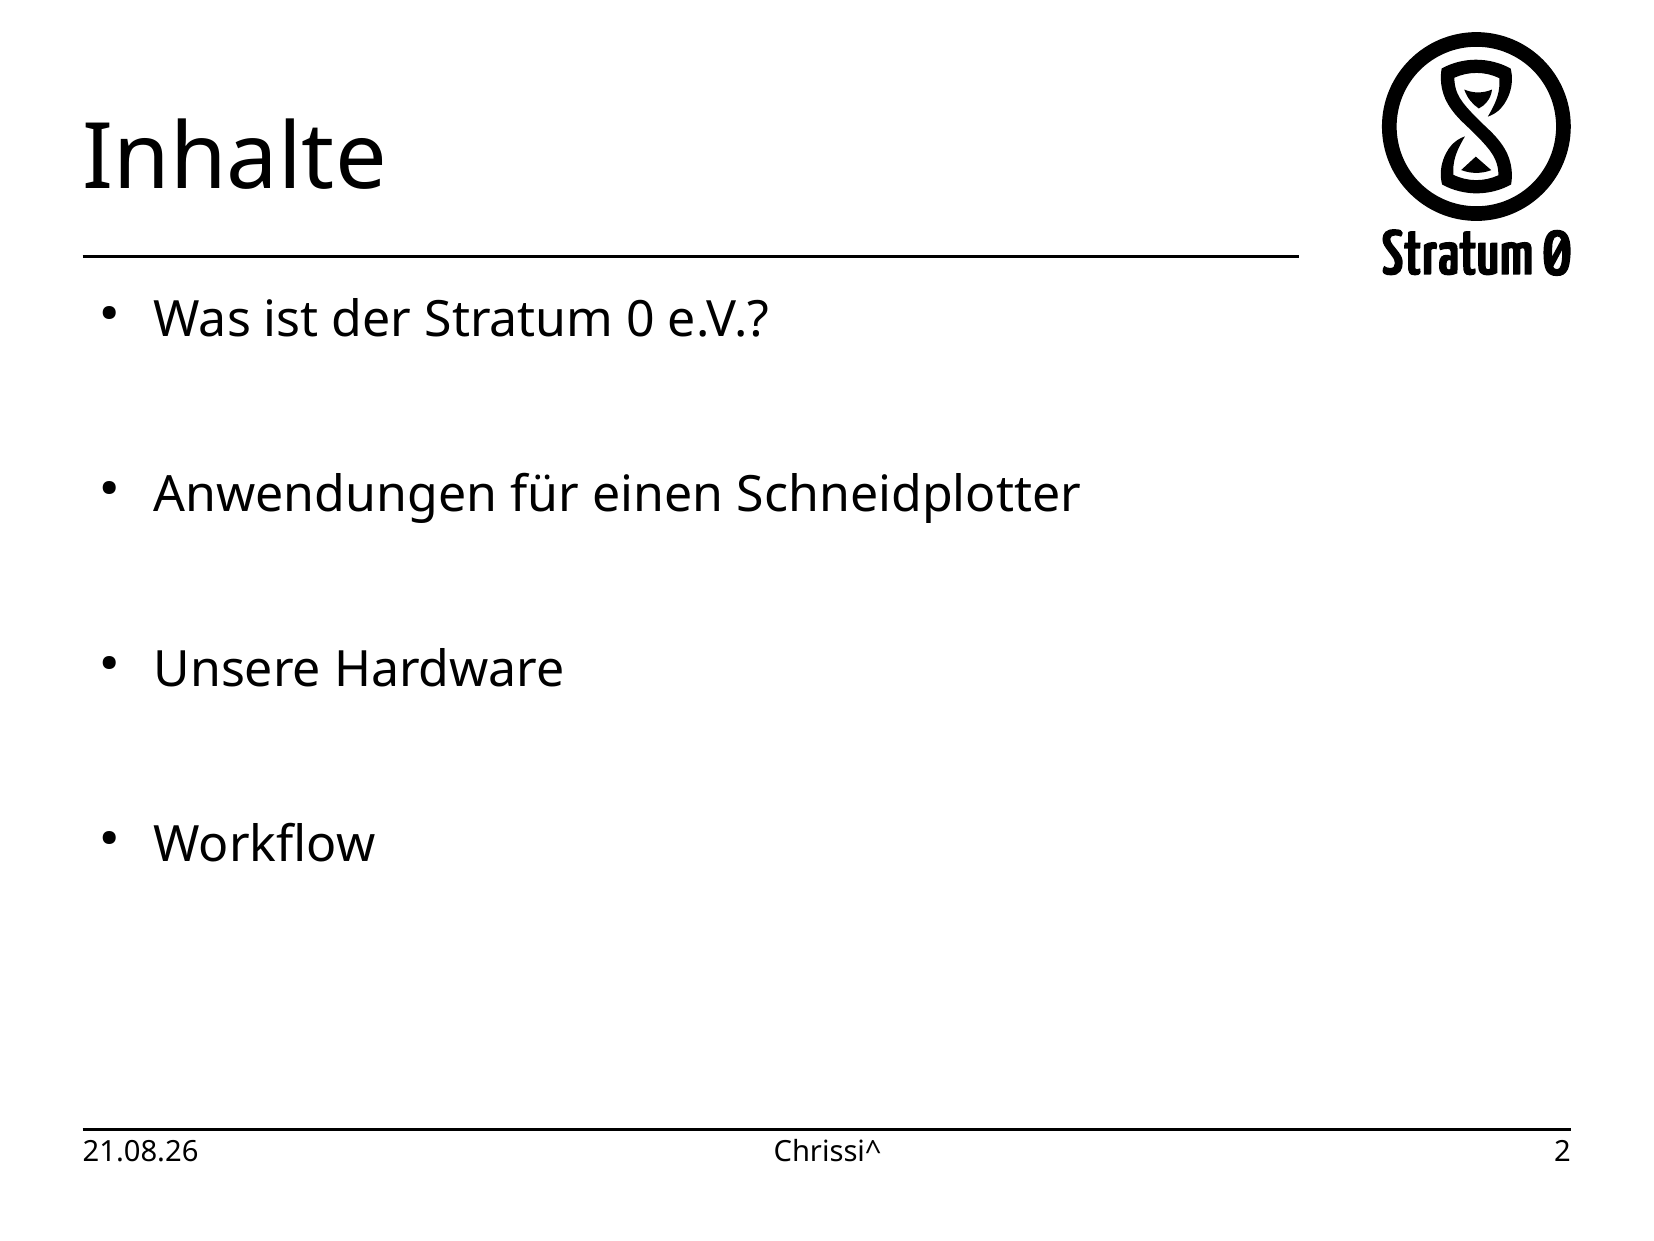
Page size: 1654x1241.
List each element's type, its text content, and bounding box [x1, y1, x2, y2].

title Inhalte [82, 49, 1300, 257]
list Was ist der Stratum 0 e.V.? Anwendungen für einen Schneidplotter Unsere Hardware Workflow [82, 290, 1538, 1010]
